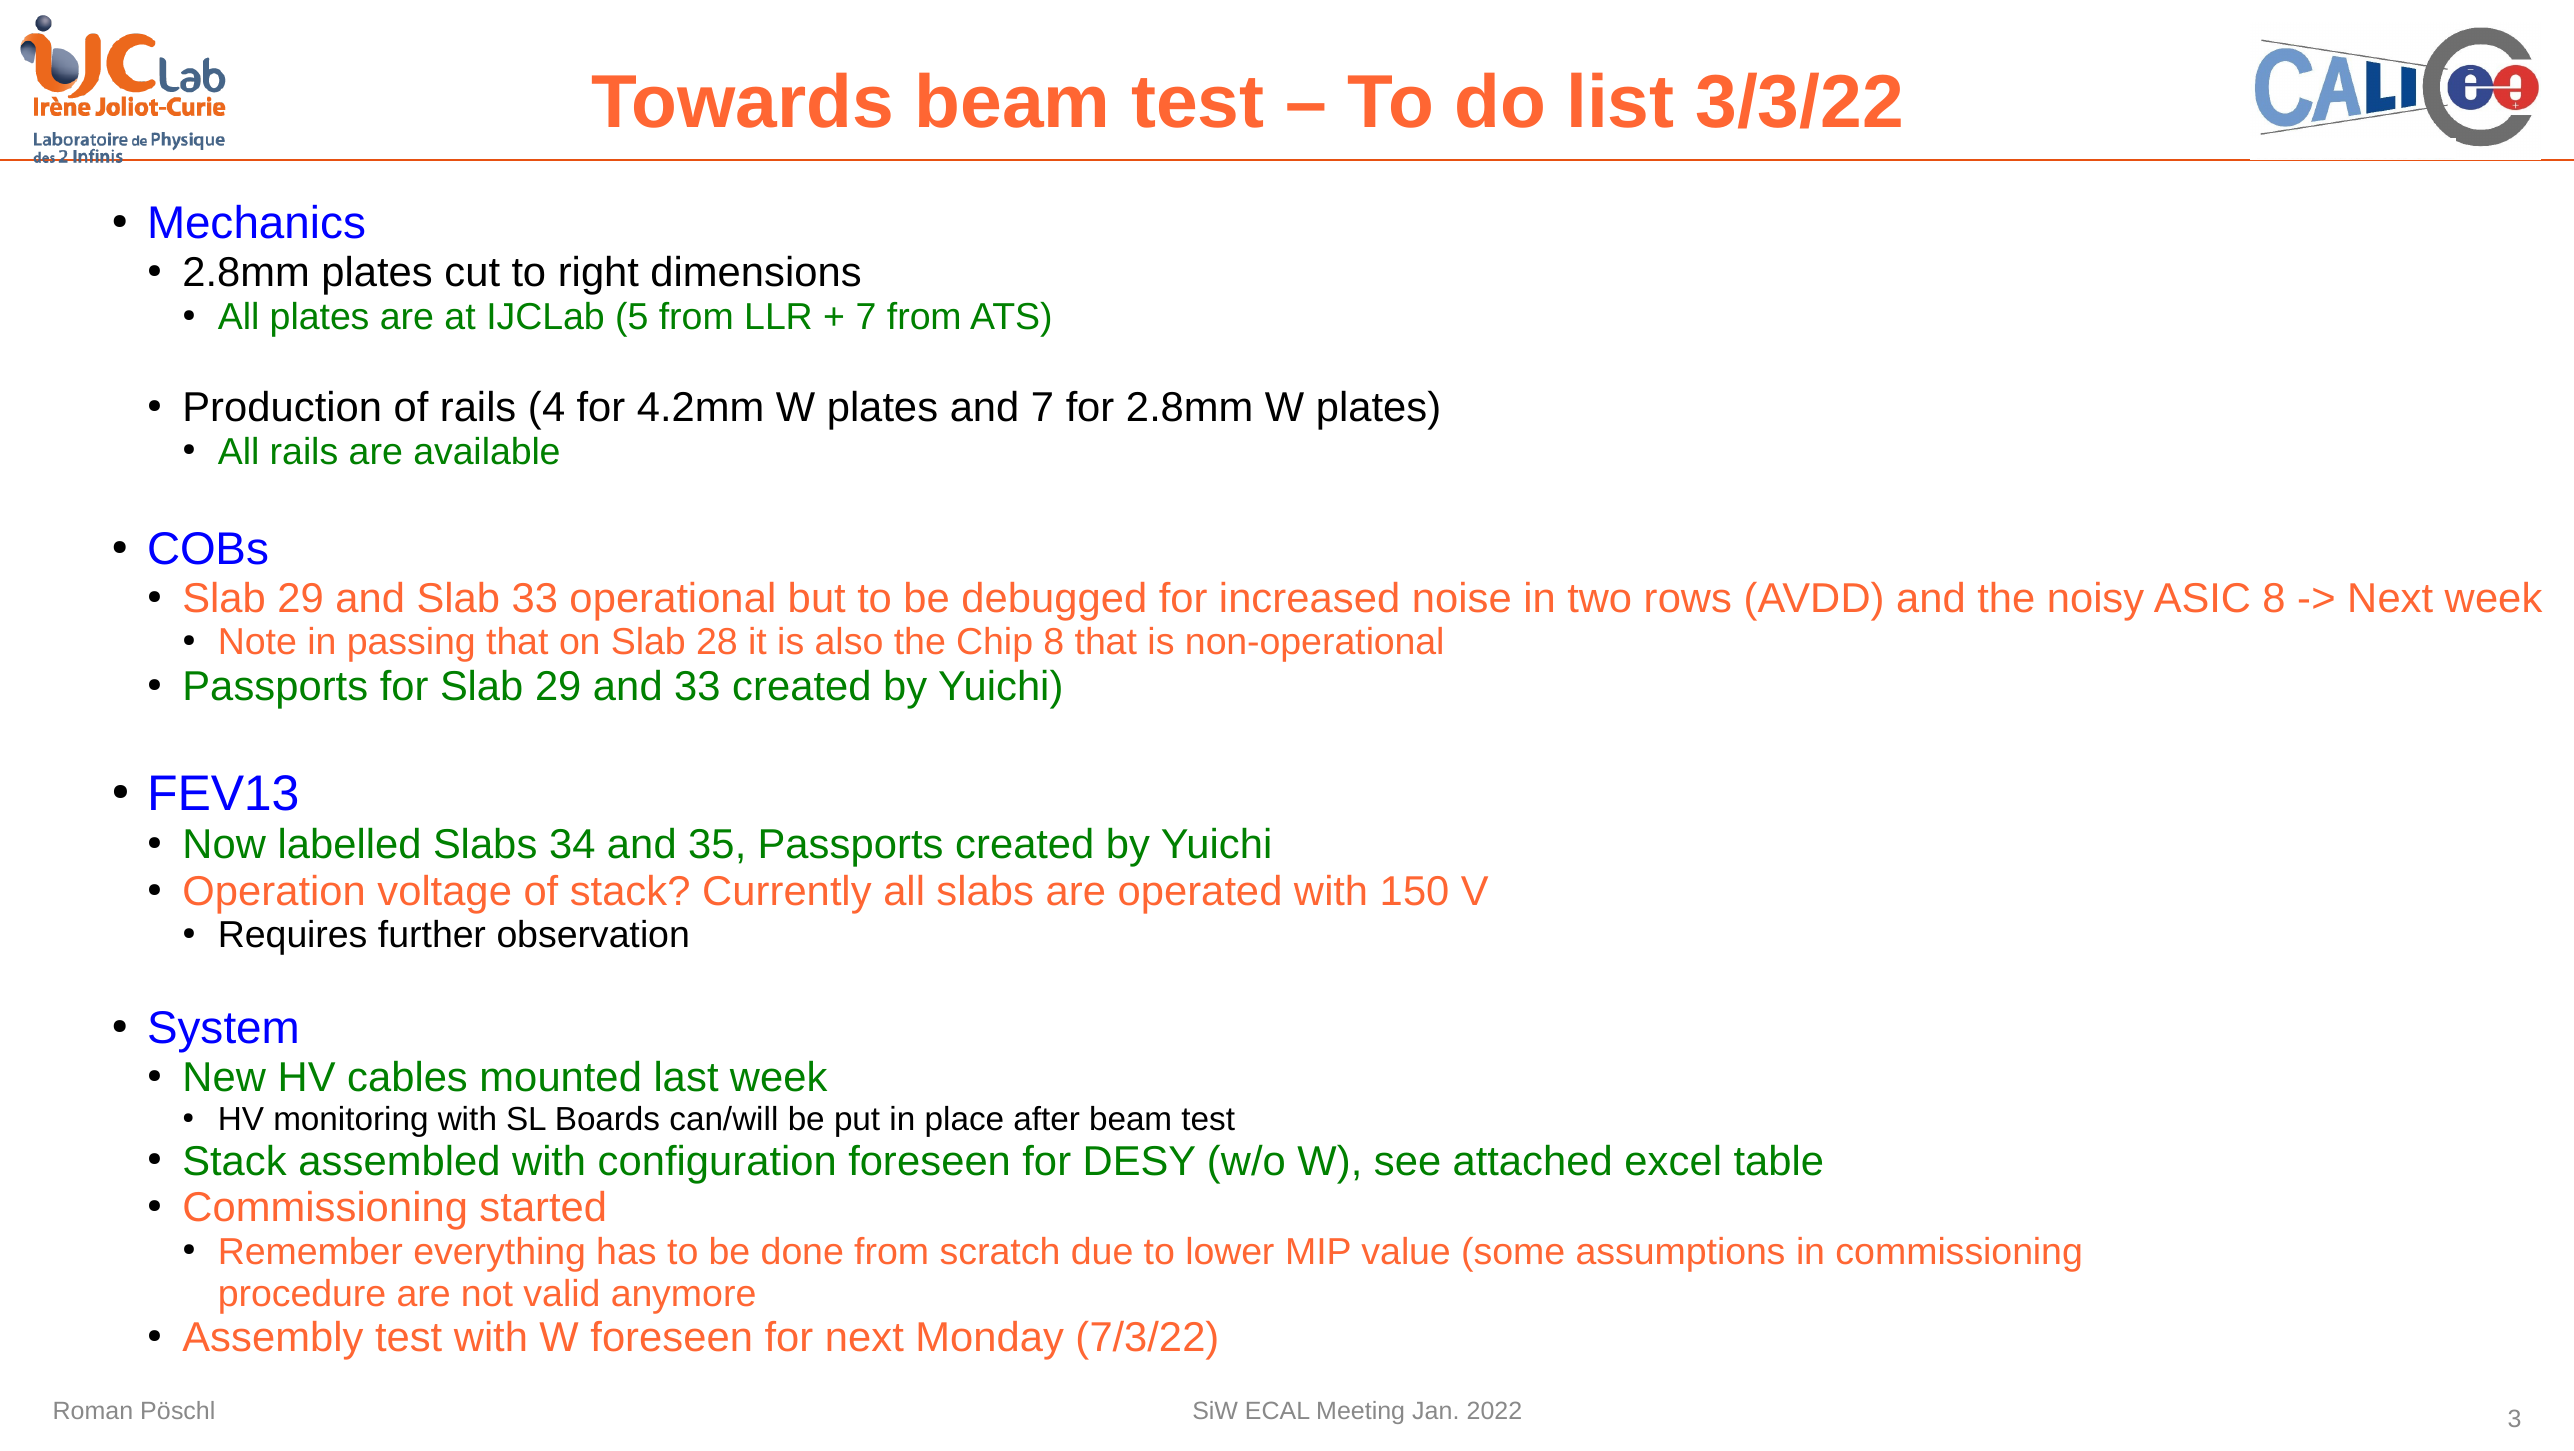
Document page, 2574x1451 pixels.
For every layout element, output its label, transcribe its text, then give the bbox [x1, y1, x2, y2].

picture [2250, 22, 2541, 160]
picture [4, 0, 241, 178]
title Towards beam test – To do list 3/3/22 [90, 53, 2407, 151]
text_box Mechanics 2.8mm plates cut to right dimensions All plates are at IJCLab (5 from LLR + 7 from ATS) Production of rails (4 for 4.2mm W plates and 7 for 2.8mm W plates) All rails are available COBs Slab 29 and Slab 33 operational but to be debugged for increased noise in two rows (AVDD) and the noisy ASIC 8 -> Next week Note in passing that on Slab 28 it is also the Chip 8 that is non-operational Passports for Slab 29 and 33 created by Yuichi) FEV13 Now labelled Slabs 34 and 35, Passports created by Yuichi Operation voltage of stack? Currently all slabs are operated with 150 V Requires further observation System New HV cables mounted last week HV monitoring with SL Boards can/will be put in place after beam test Stack assembled with configuration foreseen for DESY (w/o W), see attached excel table Commissioning started Remember everything has to be done from scratch due to lower MIP value (some assumptions in commissioning procedure are not valid anymore Assembly test with W foreseen for next Monday (7/3/22) [96, 190, 2572, 1451]
